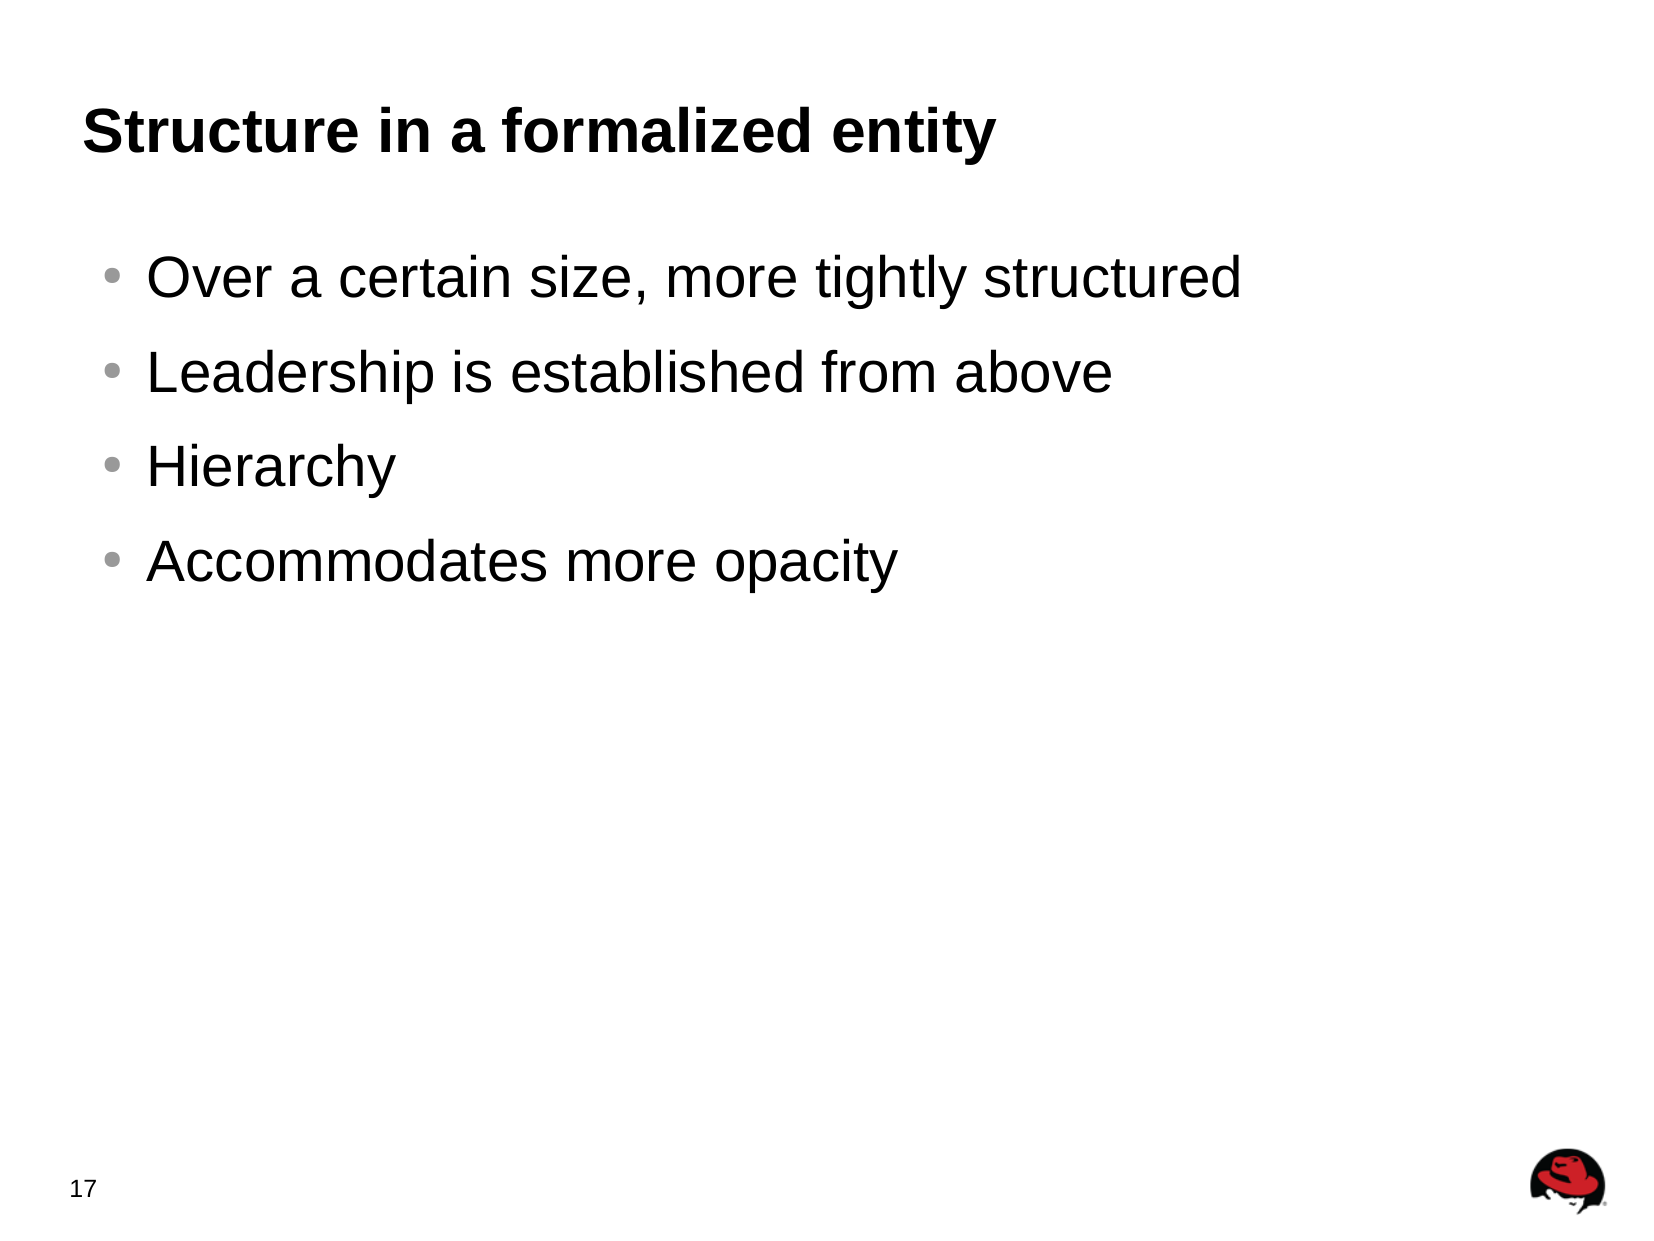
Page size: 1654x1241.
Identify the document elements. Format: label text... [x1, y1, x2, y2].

list Over a certain size, more tightly structured Leadership is established from above Hierarchy Accommodates more opacity [86, 244, 1576, 1039]
title Structure in a formalized entity [82, 37, 1571, 226]
picture [1529, 1146, 1613, 1224]
